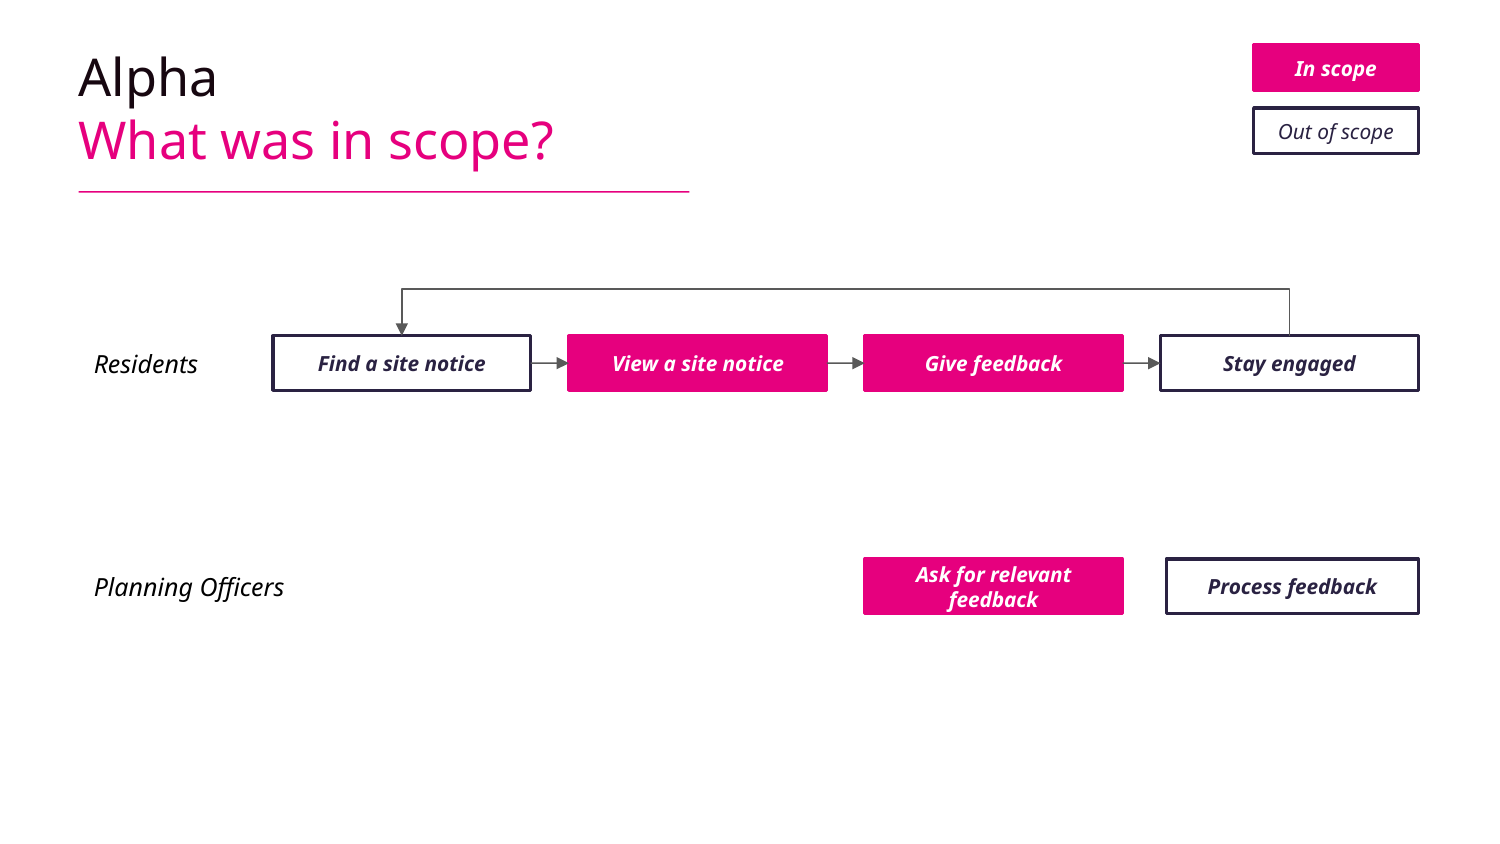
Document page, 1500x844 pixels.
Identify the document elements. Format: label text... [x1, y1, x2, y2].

text_box View a site notice [568, 335, 827, 391]
text_box Stay engaged [1160, 335, 1419, 391]
text_box Ask for relevant feedback [864, 558, 1123, 614]
text_box Residents [78, 324, 305, 402]
text_box Alpha What was in scope? [78, 44, 739, 216]
text_box Give feedback [864, 335, 1123, 391]
text_box Find a site notice [272, 335, 531, 391]
text_box Out of scope [1253, 108, 1419, 154]
text_box Planning Officers [78, 553, 337, 619]
text_box In scope [1253, 44, 1419, 91]
text_box Process feedback [1166, 558, 1419, 614]
